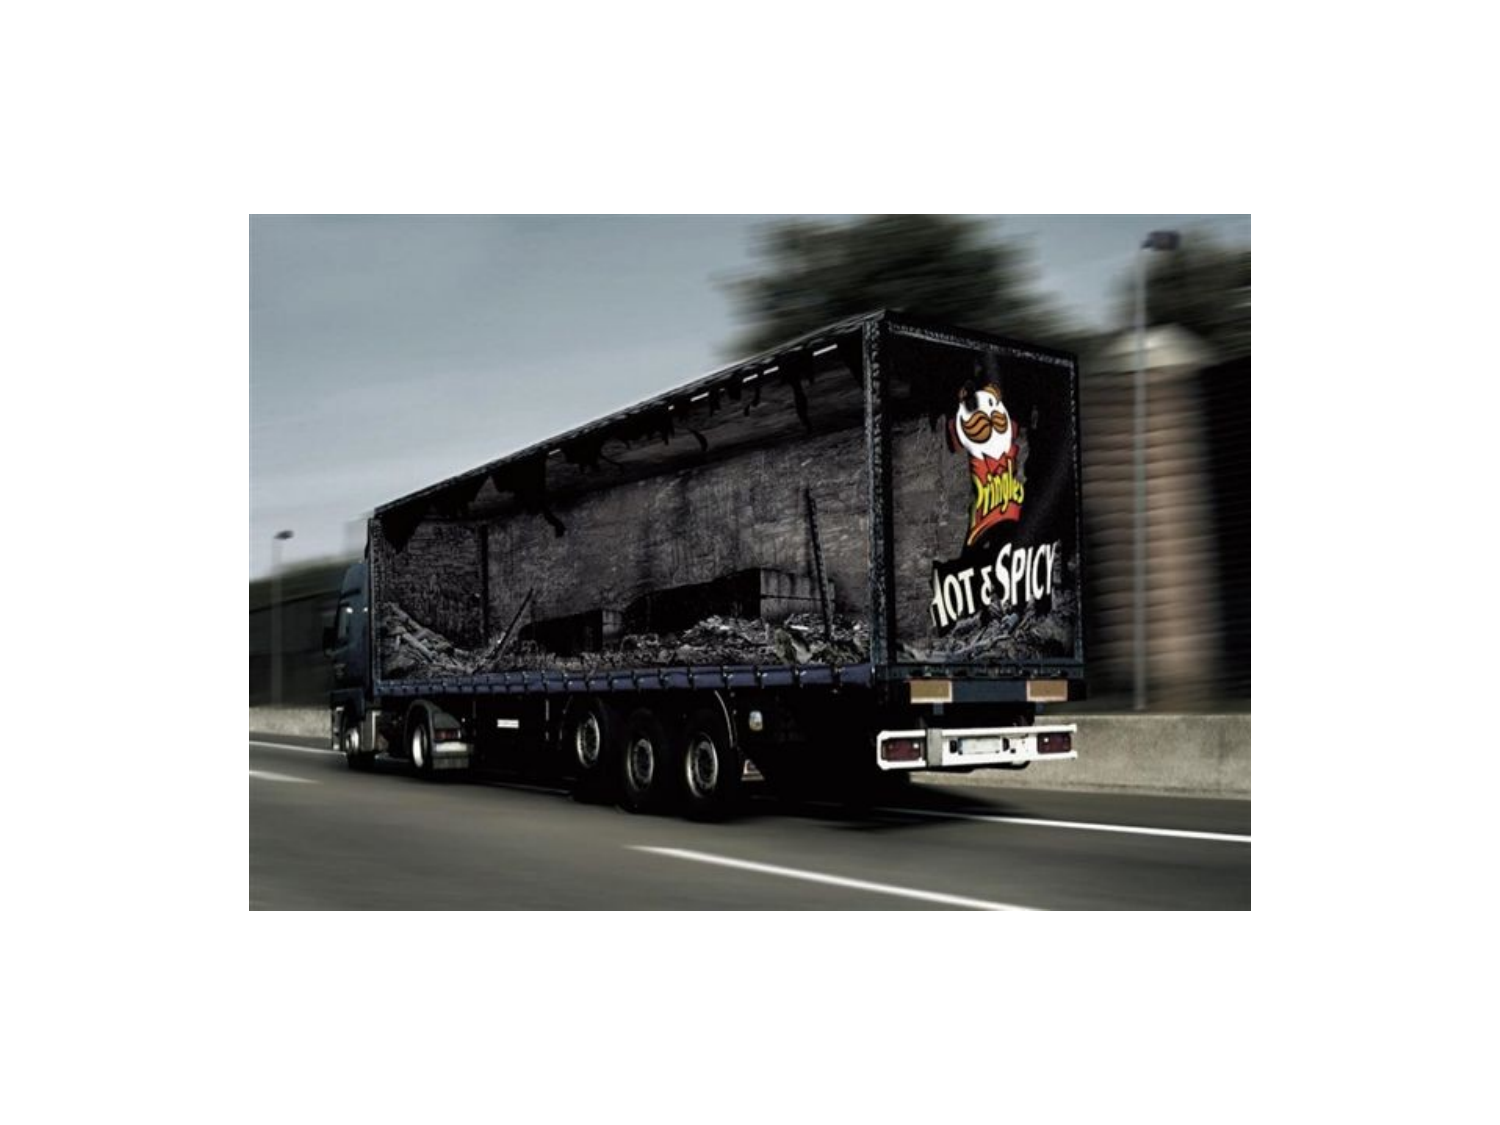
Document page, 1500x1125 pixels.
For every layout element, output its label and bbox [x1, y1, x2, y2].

picture [249, 214, 1251, 911]
